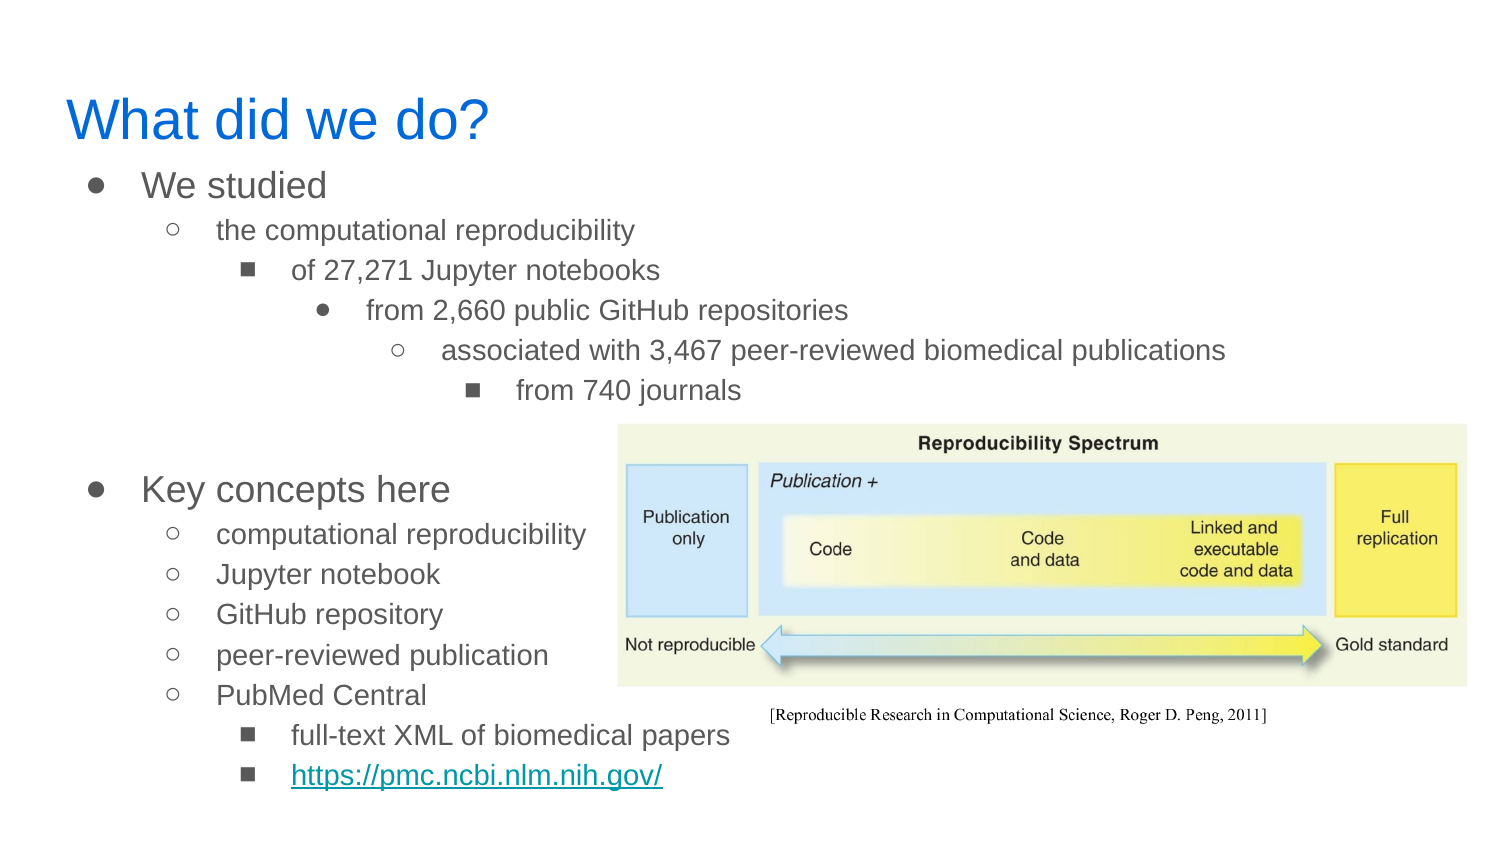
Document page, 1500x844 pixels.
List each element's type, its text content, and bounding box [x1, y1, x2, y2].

title What did we do? [51, 72, 1449, 139]
picture [599, 413, 1483, 729]
list We studied the computational reproducibility of 27,271 Jupyter notebooks from 2,660 public GitHub repositories associated with 3,467 peer-reviewed biomedical publications from 740 journals Key concepts here computational reproducibility Jupyter notebook GitHub repository peer-reviewed publication PubMed Central full-text XML of biomedical papers https://pmc.ncbi.nlm.nih.gov/ [51, 139, 1449, 361]
